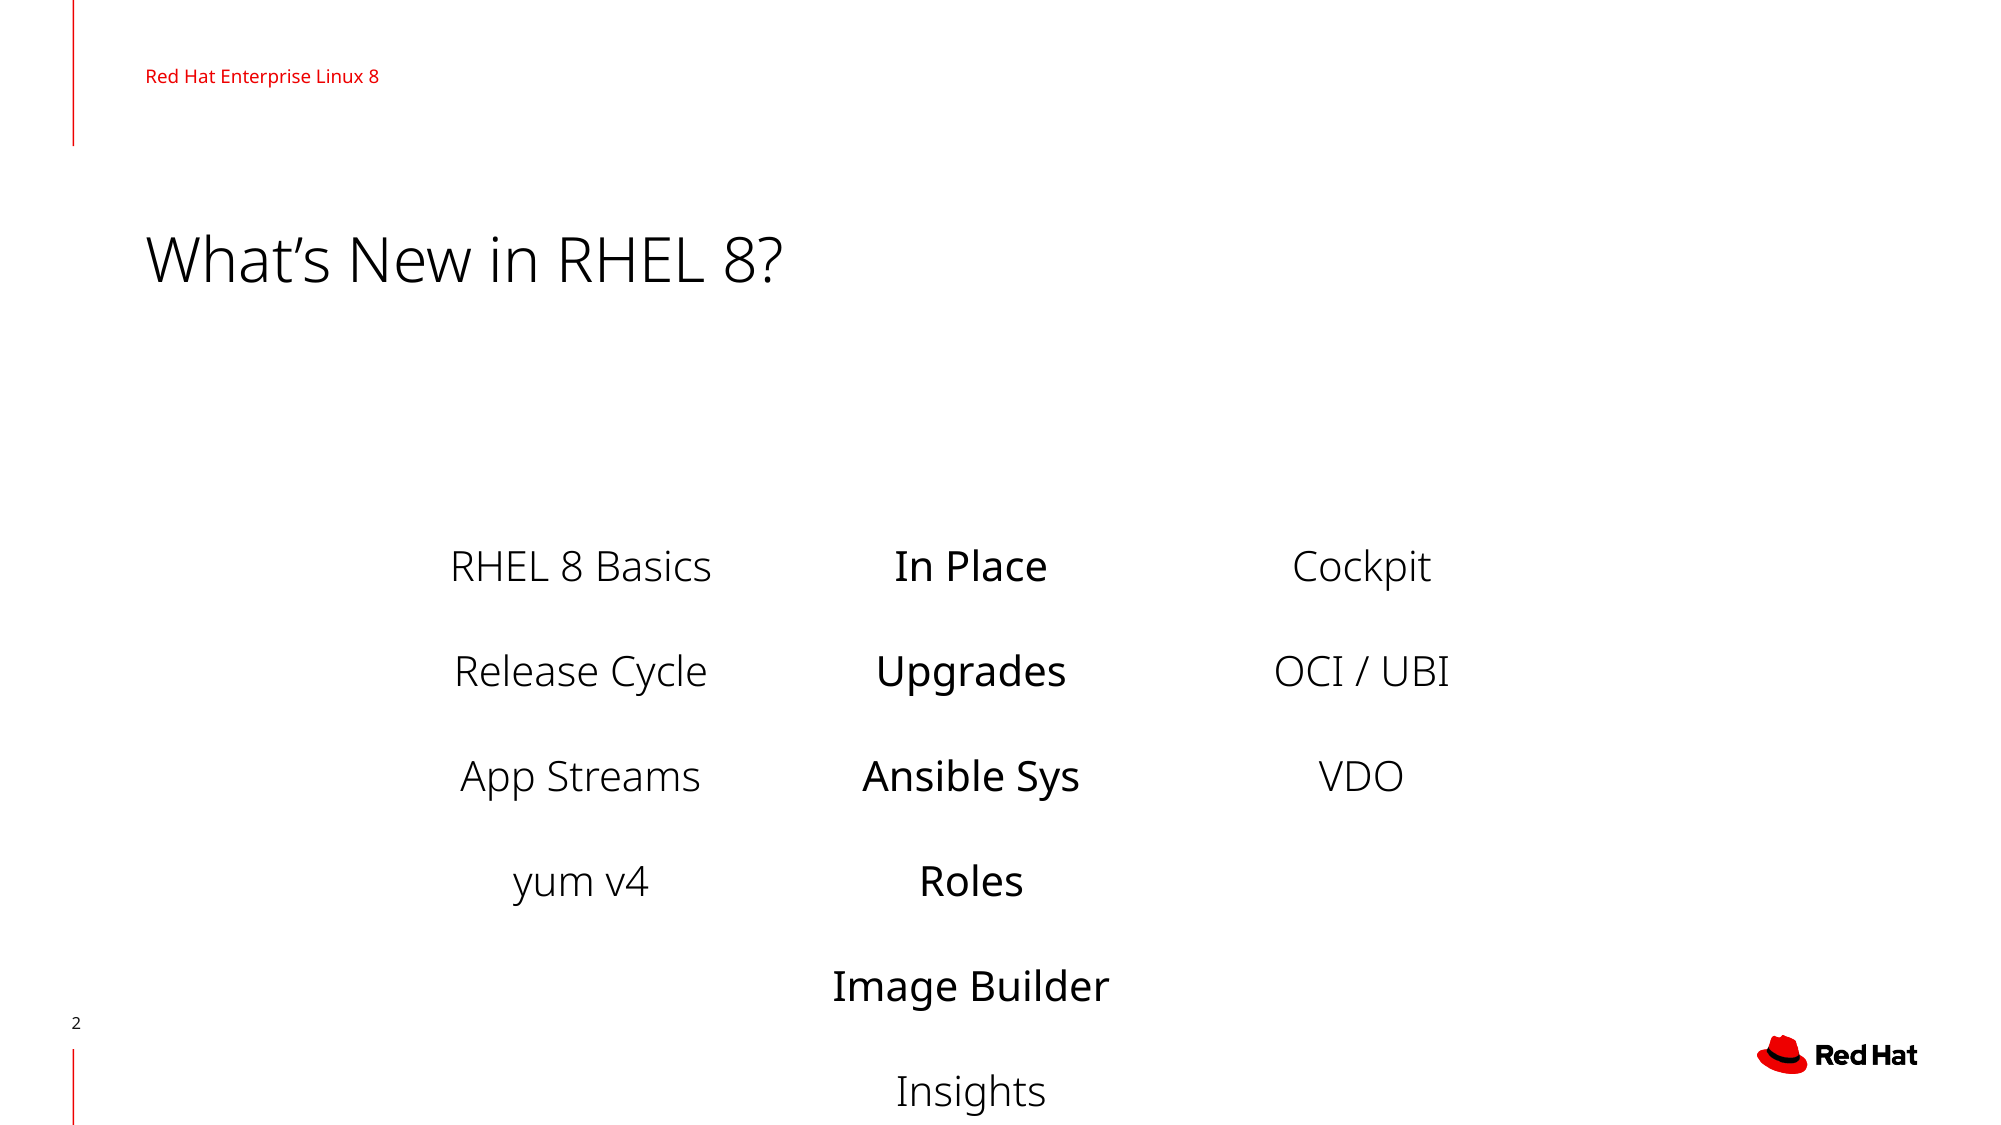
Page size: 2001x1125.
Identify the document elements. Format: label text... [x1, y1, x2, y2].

title RHEL 8 Basics Release Cycle App Streams yum v4 [413, 484, 748, 896]
title In Place Upgrades Ansible Sys Roles Image Builder Insights [804, 484, 1139, 896]
text_box Red Hat Enterprise Linux 8 [73, 9, 918, 143]
title What’s New in RHEL 8? [73, 193, 1713, 436]
picture [1757, 1035, 1918, 1074]
title Cockpit OCI / UBI VDO [1195, 484, 1529, 896]
